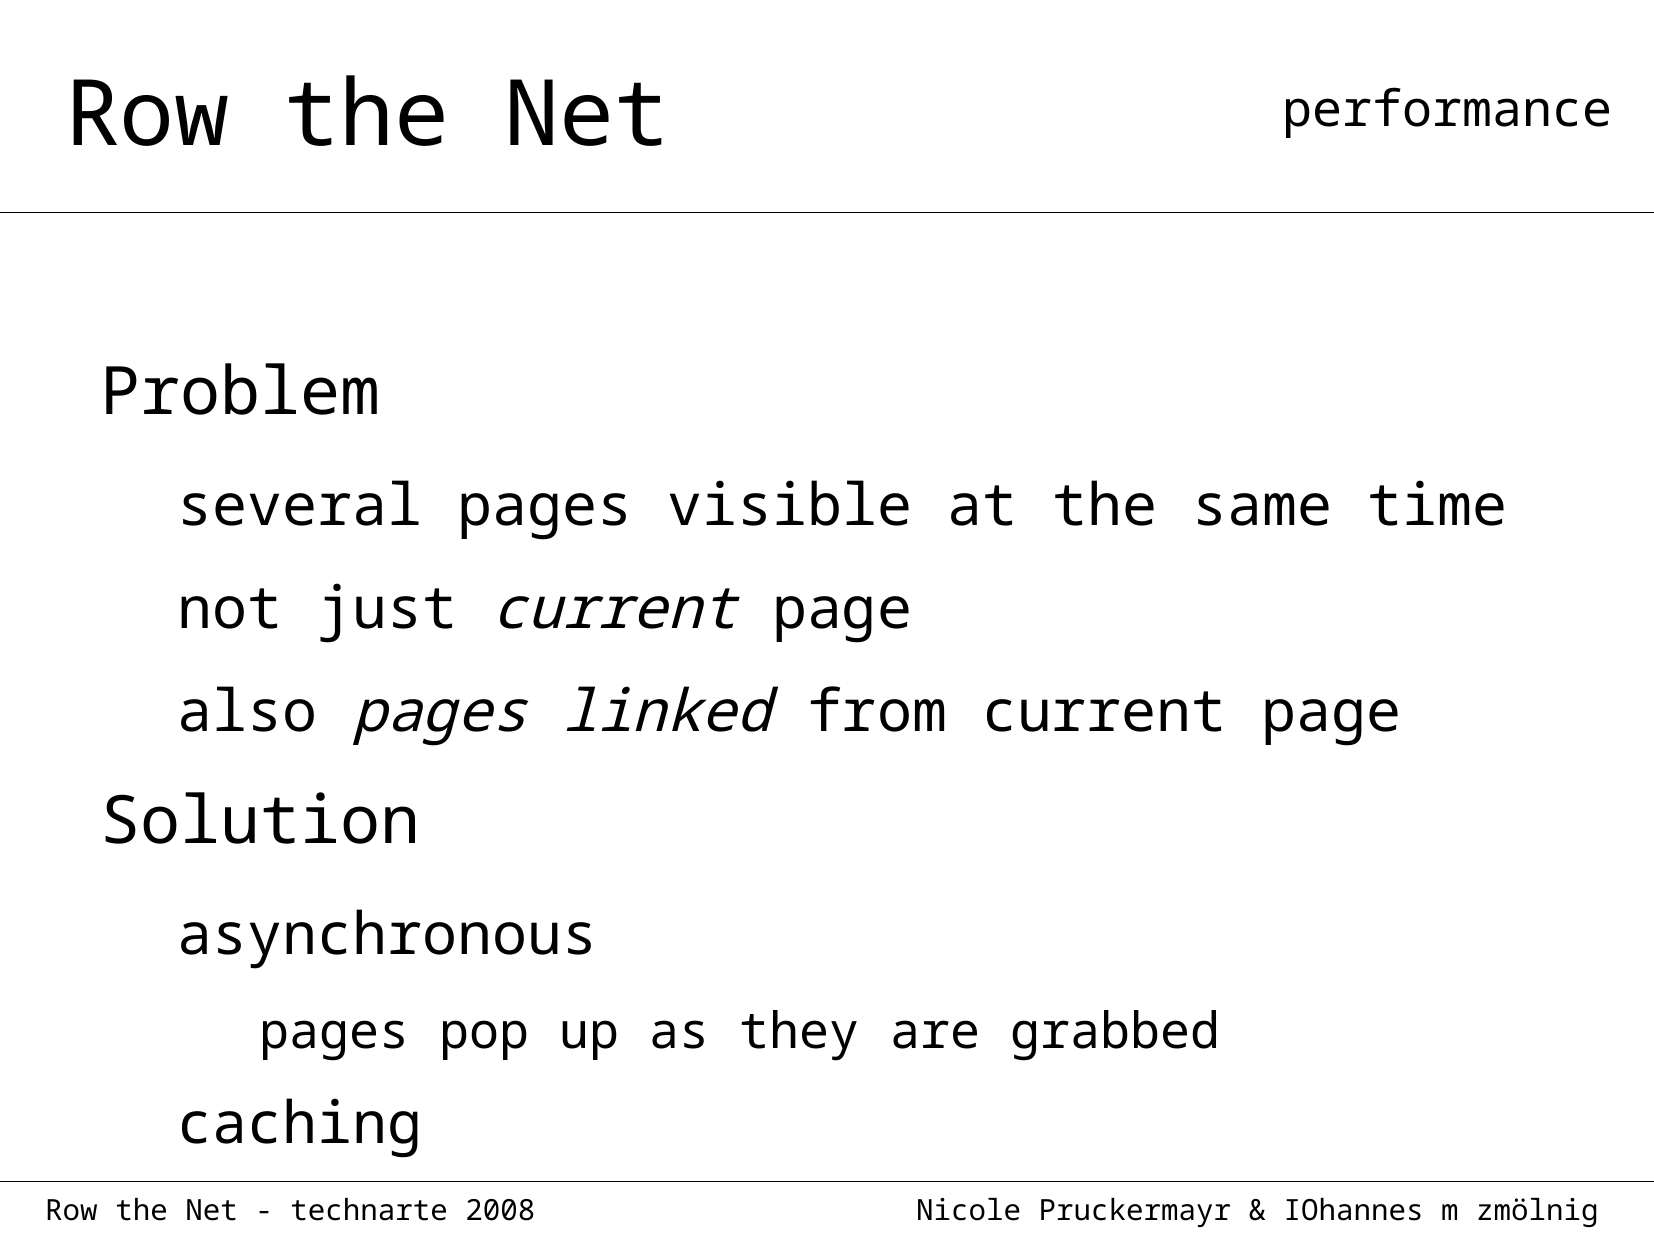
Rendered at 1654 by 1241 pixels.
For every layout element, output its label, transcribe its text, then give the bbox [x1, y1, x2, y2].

title performance [750, 73, 1613, 142]
list Problem several pages visible at the same time not just current page also pages linked from current page Solution asynchronous pages pop up as they are grabbed caching [82, 343, 1571, 1148]
